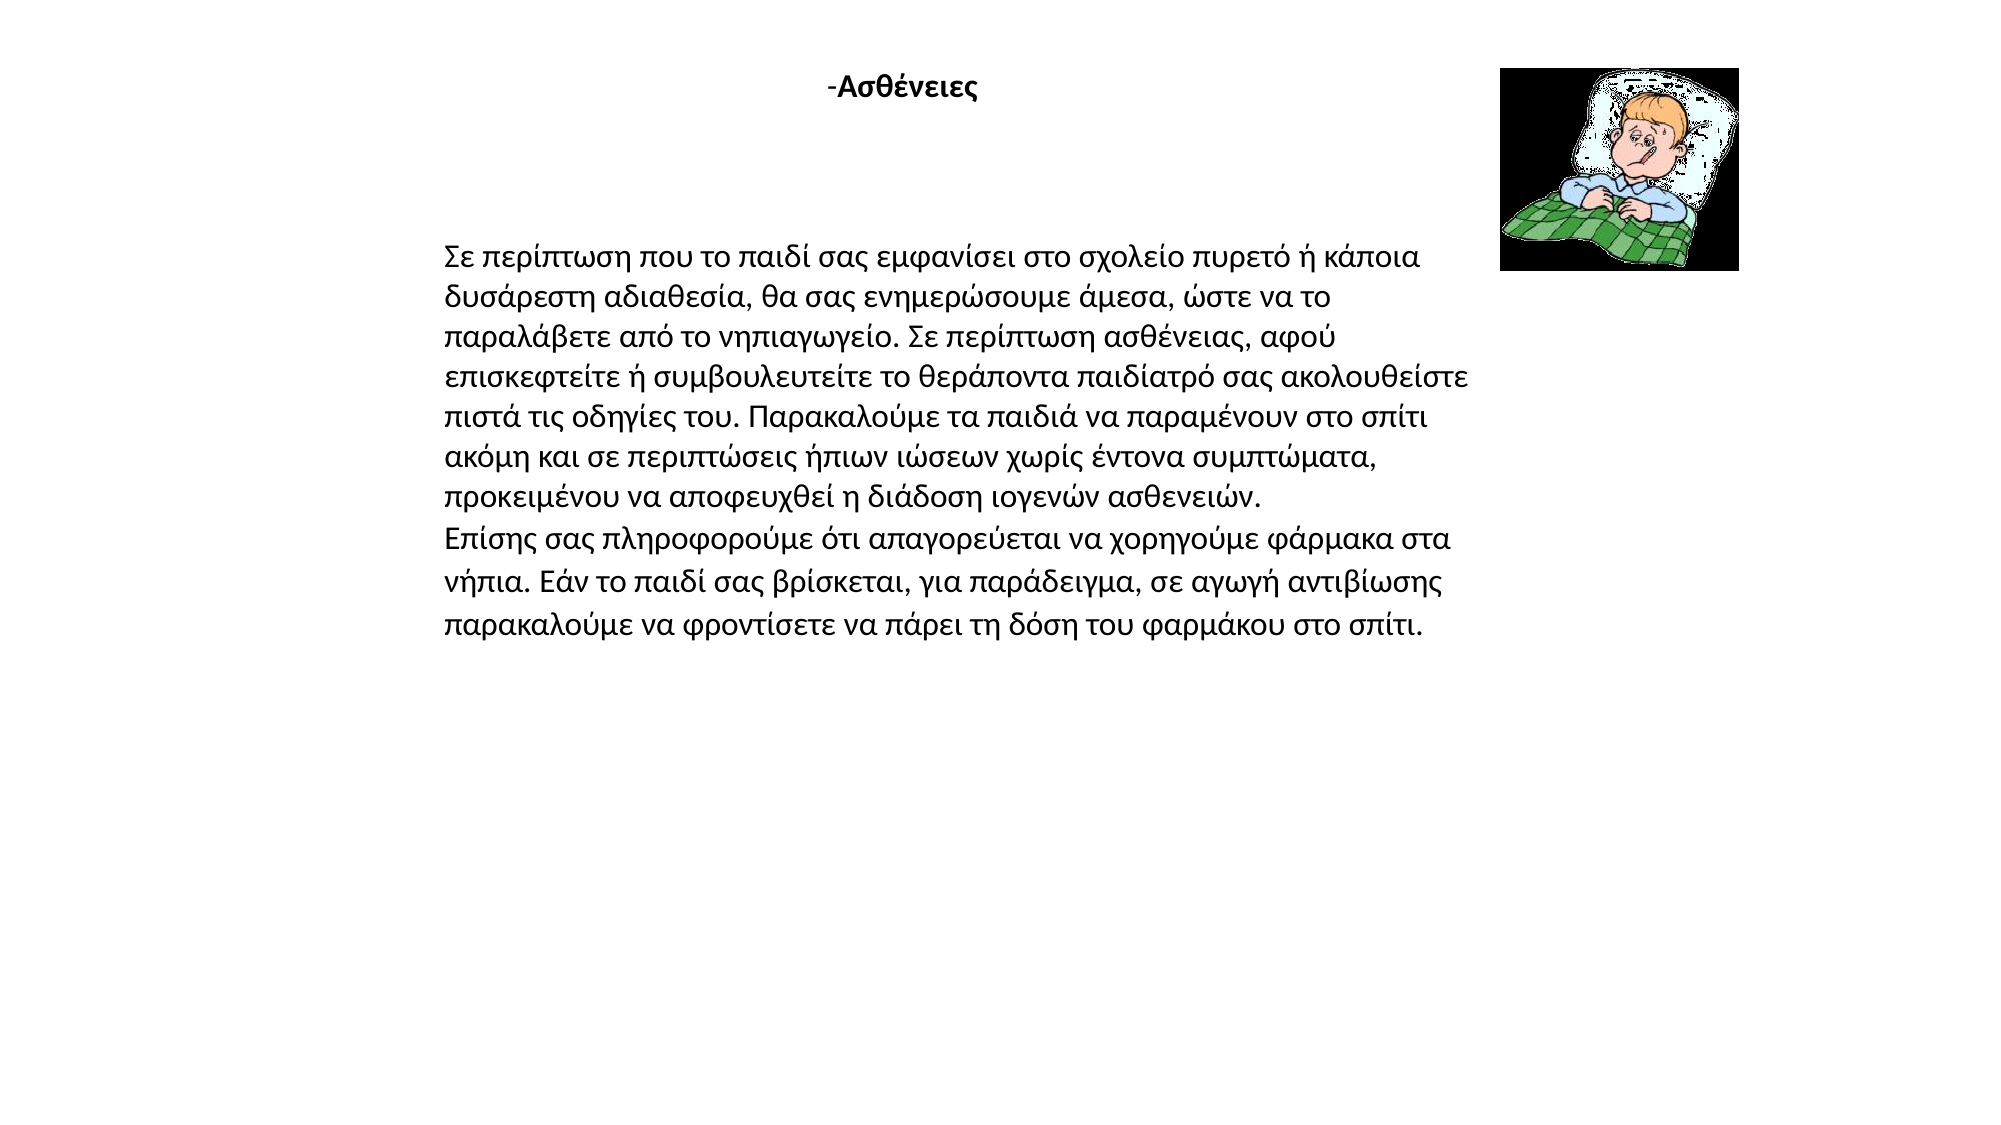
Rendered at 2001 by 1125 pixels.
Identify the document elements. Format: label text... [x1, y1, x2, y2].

text_box Σε περίπτωση που το παιδί σας εμφανίσει στο σχολείο πυρετό ή κάποια δυσάρεστη αδιαθεσία, θα σας ενημερώσουμε άμεσα, ώστε να το παραλάβετε από το νηπιαγωγείο. Σε περίπτωση ασθένειας, αφού επισκεφτείτε ή συμβουλευτείτε το θεράποντα παιδίατρό σας ακολουθείστε πιστά τις οδηγίες του. Παρακαλούμε τα παιδιά να παραμένουν στο σπίτι ακόμη και σε περιπτώσεις ήπιων ιώσεων χωρίς έντονα συμπτώματα, προκειμένου να αποφευχθεί η διάδοση ιογενών ασθενειών. Επίσης σας πληροφορούμε ότι απαγορεύεται να χορηγούμε φάρμακα στα νήπια. Εάν το παιδί σας βρίσκεται, για παράδειγμα, σε αγωγή αντιβίωσης παρακαλούμε να φροντίσετε να πάρει τη δόση του φαρμάκου στο σπίτι. [429, 227, 1500, 709]
picture [1500, 68, 1739, 271]
text_box -Ασθένειες [812, 57, 993, 112]
